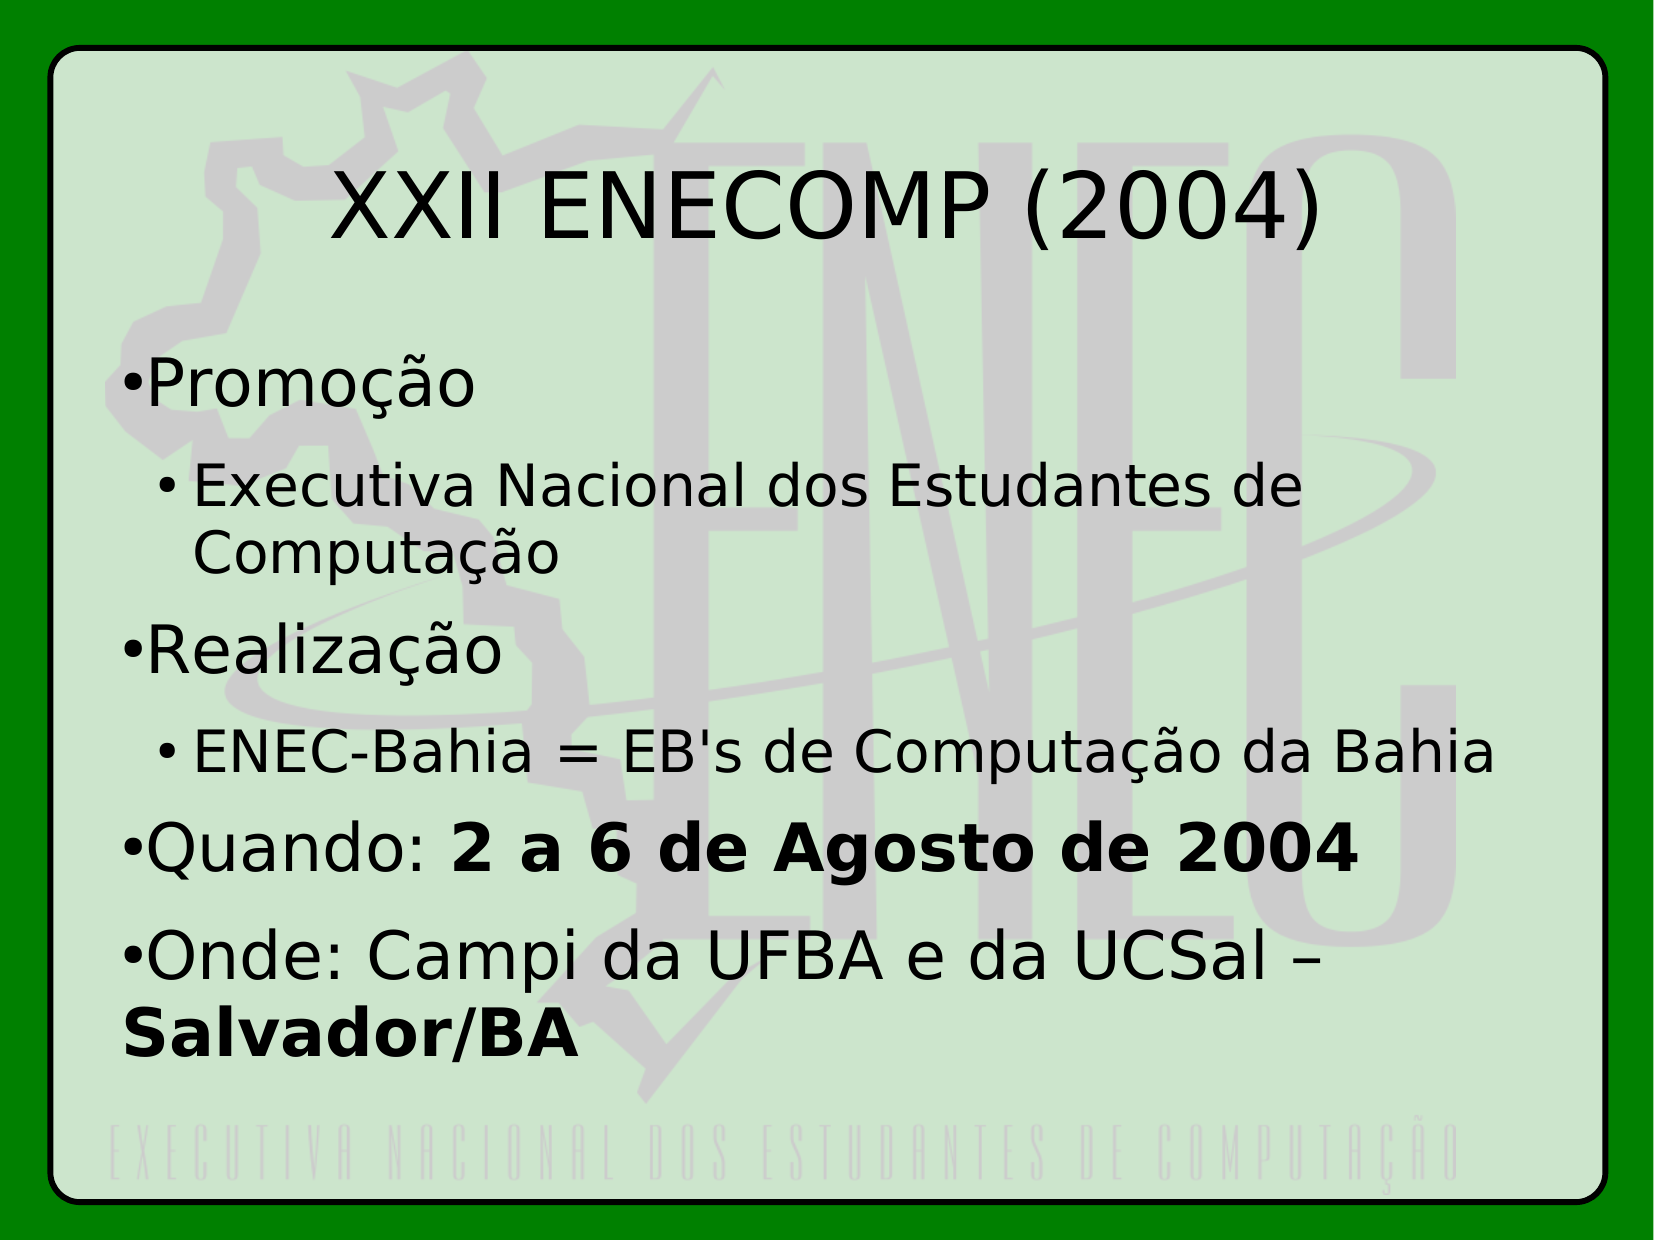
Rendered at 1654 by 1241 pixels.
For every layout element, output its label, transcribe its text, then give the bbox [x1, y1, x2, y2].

title XXII ENECOMP (2004) [121, 102, 1534, 311]
list Promoção Executiva Nacional dos Estudantes de Computação Realização ENEC-Bahia = EB's de Computação da Bahia Quando: 2 a 6 de Agosto de 2004 Onde: Campi da UFBA e da UCSal – Salvador/BA [121, 344, 1534, 1127]
